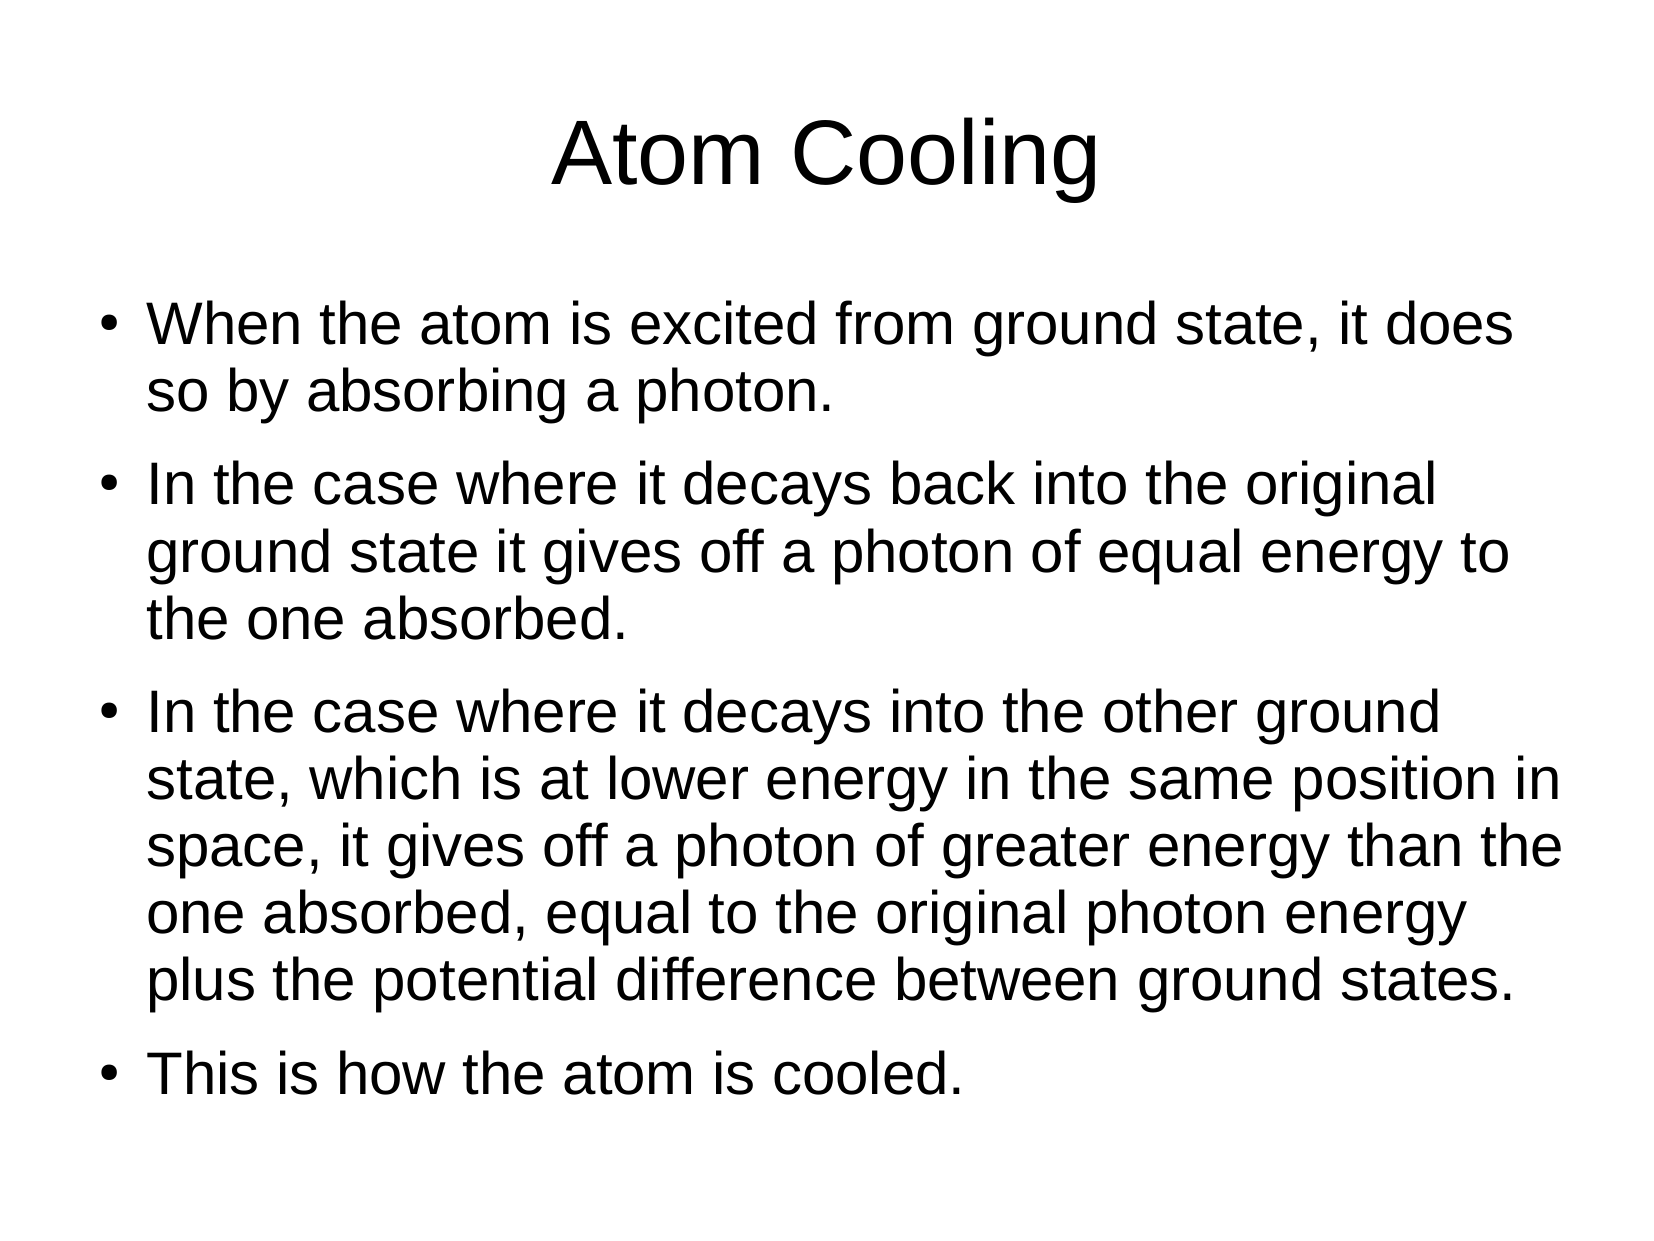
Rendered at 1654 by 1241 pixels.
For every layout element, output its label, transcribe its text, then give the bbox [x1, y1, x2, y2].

title Atom Cooling [82, 49, 1571, 257]
list When the atom is excited from ground state, it does so by absorbing a photon. In the case where it decays back into the original ground state it gives off a photon of equal energy to the one absorbed. In the case where it decays into the other ground state, which is at lower energy in the same position in space, it gives off a photon of greater energy than the one absorbed, equal to the original photon energy plus the potential difference between ground states. This is how the atom is cooled. [82, 290, 1591, 1126]
